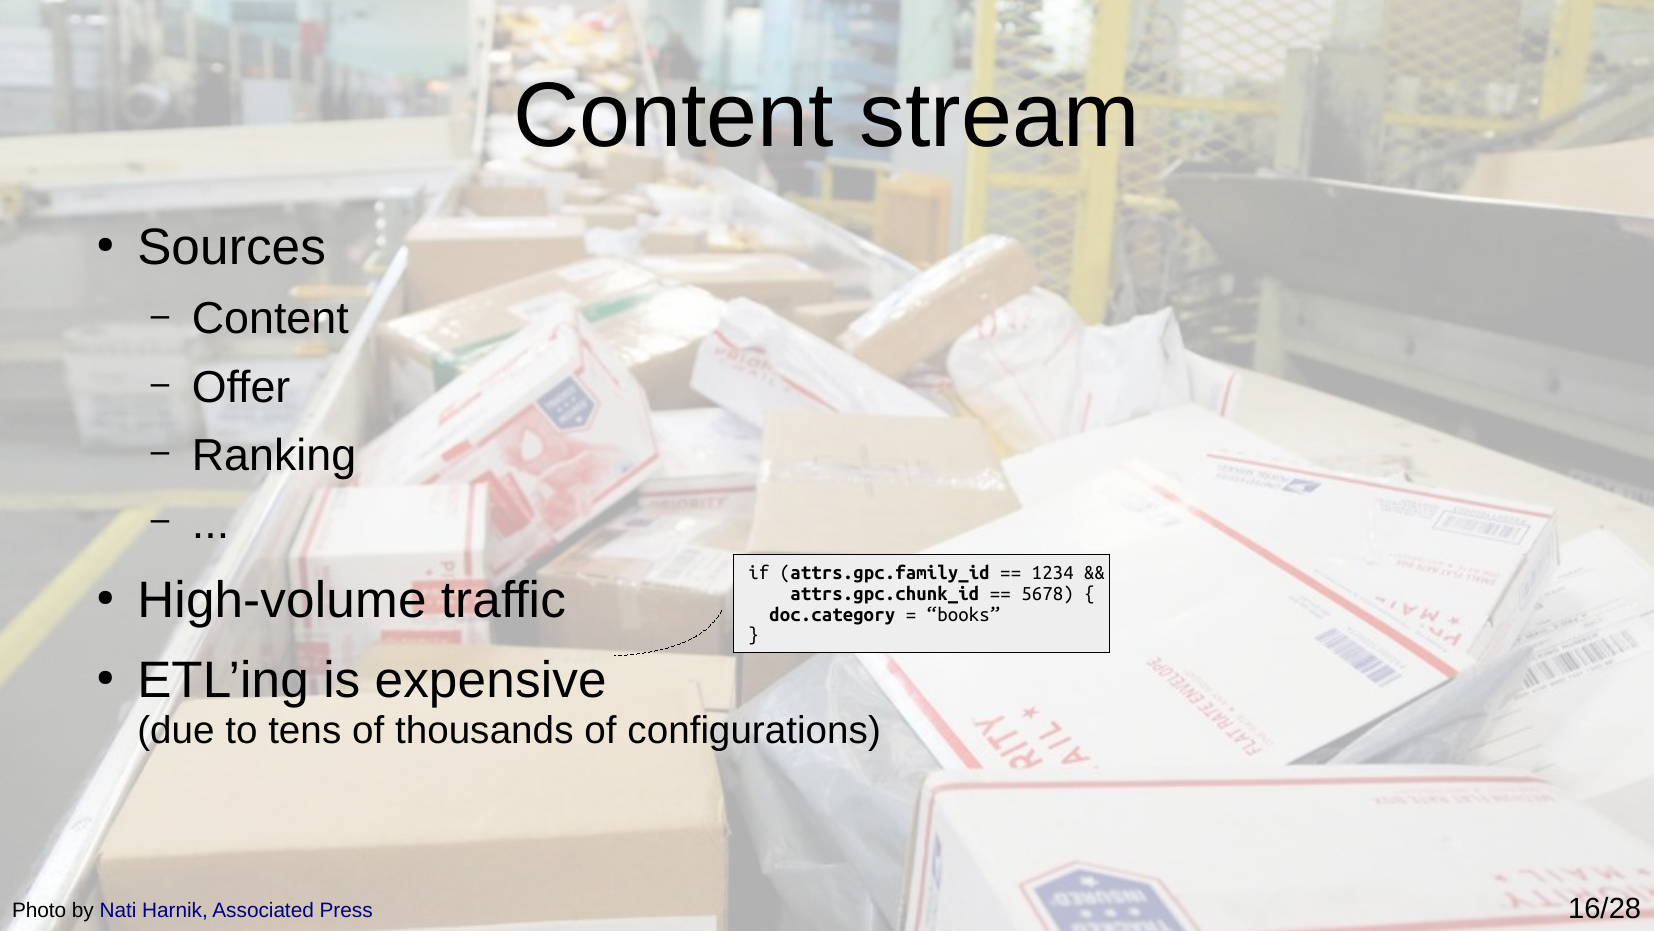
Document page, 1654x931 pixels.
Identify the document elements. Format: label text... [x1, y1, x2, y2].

text_box if (attrs.gpc.family_id == 1234 && attrs.gpc.chunk_id == 5678) { doc.category = “books” } [733, 554, 1110, 653]
text_box Photo by Nati Harnik, Associated Press [0, 890, 541, 931]
text_box <number>/28 [1452, 884, 1654, 931]
title Content stream [82, 37, 1571, 193]
list Sources Content Offer Ranking ... High-volume traffic ETL’ing is expensive (due to tens of thousands of configurations) [82, 217, 1571, 758]
picture [0, 0, 1654, 931]
